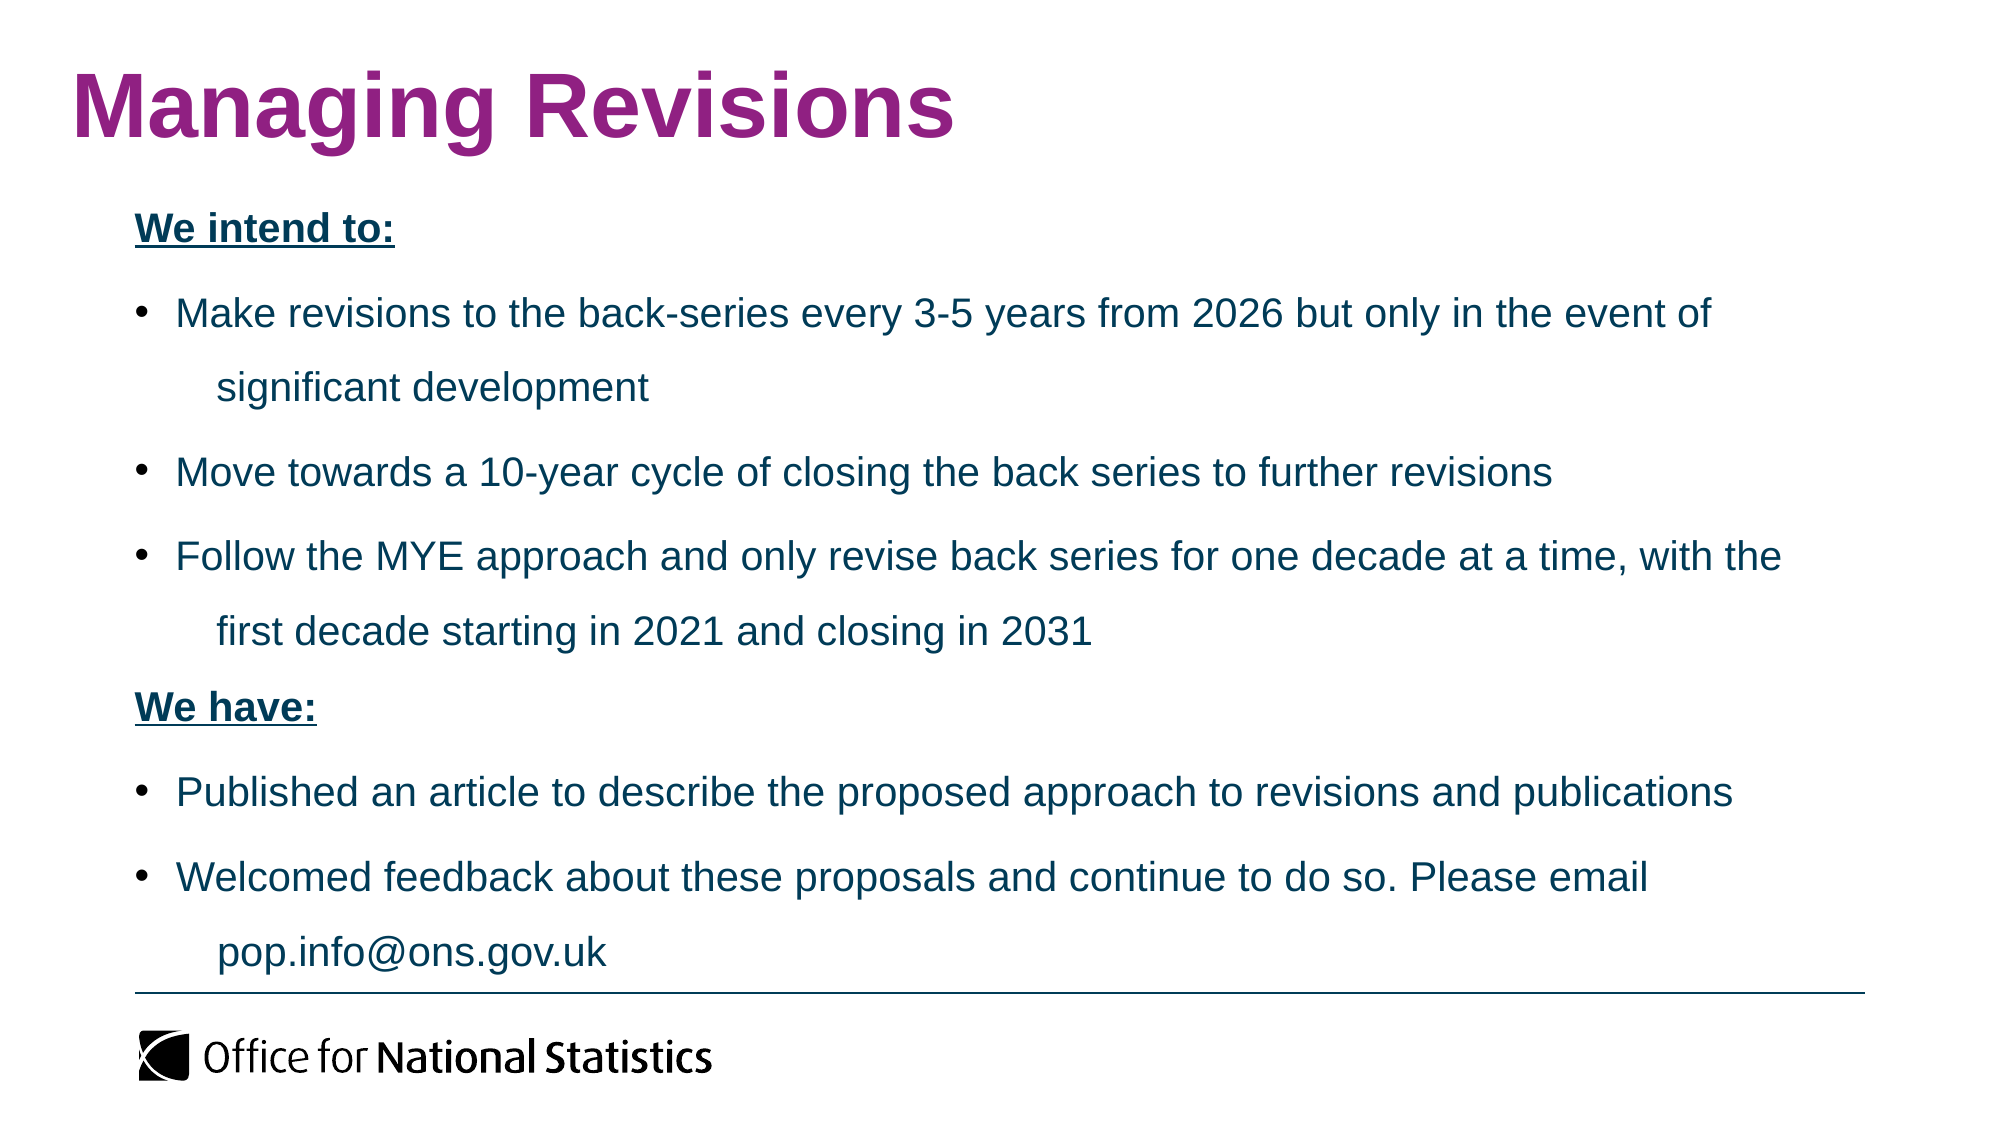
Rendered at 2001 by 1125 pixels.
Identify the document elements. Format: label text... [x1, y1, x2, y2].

text_box We have: Published an article to describe the proposed approach to revisions and publications Welcomed feedback about these proposals and continue to do so. Please email pop.info@ons.gov.uk [134, 654, 1860, 970]
text_box Managing Revisions [71, 54, 1796, 159]
list We intend to: Make revisions to the back-series every 3-5 years from 2026 but only in the event of significant development Move towards a 10-year cycle of closing the back series to further revisions Follow the MYE approach and only revise back series for one decade at a time, with the first decade starting in 2021 and closing in 2031 [134, 176, 1860, 654]
